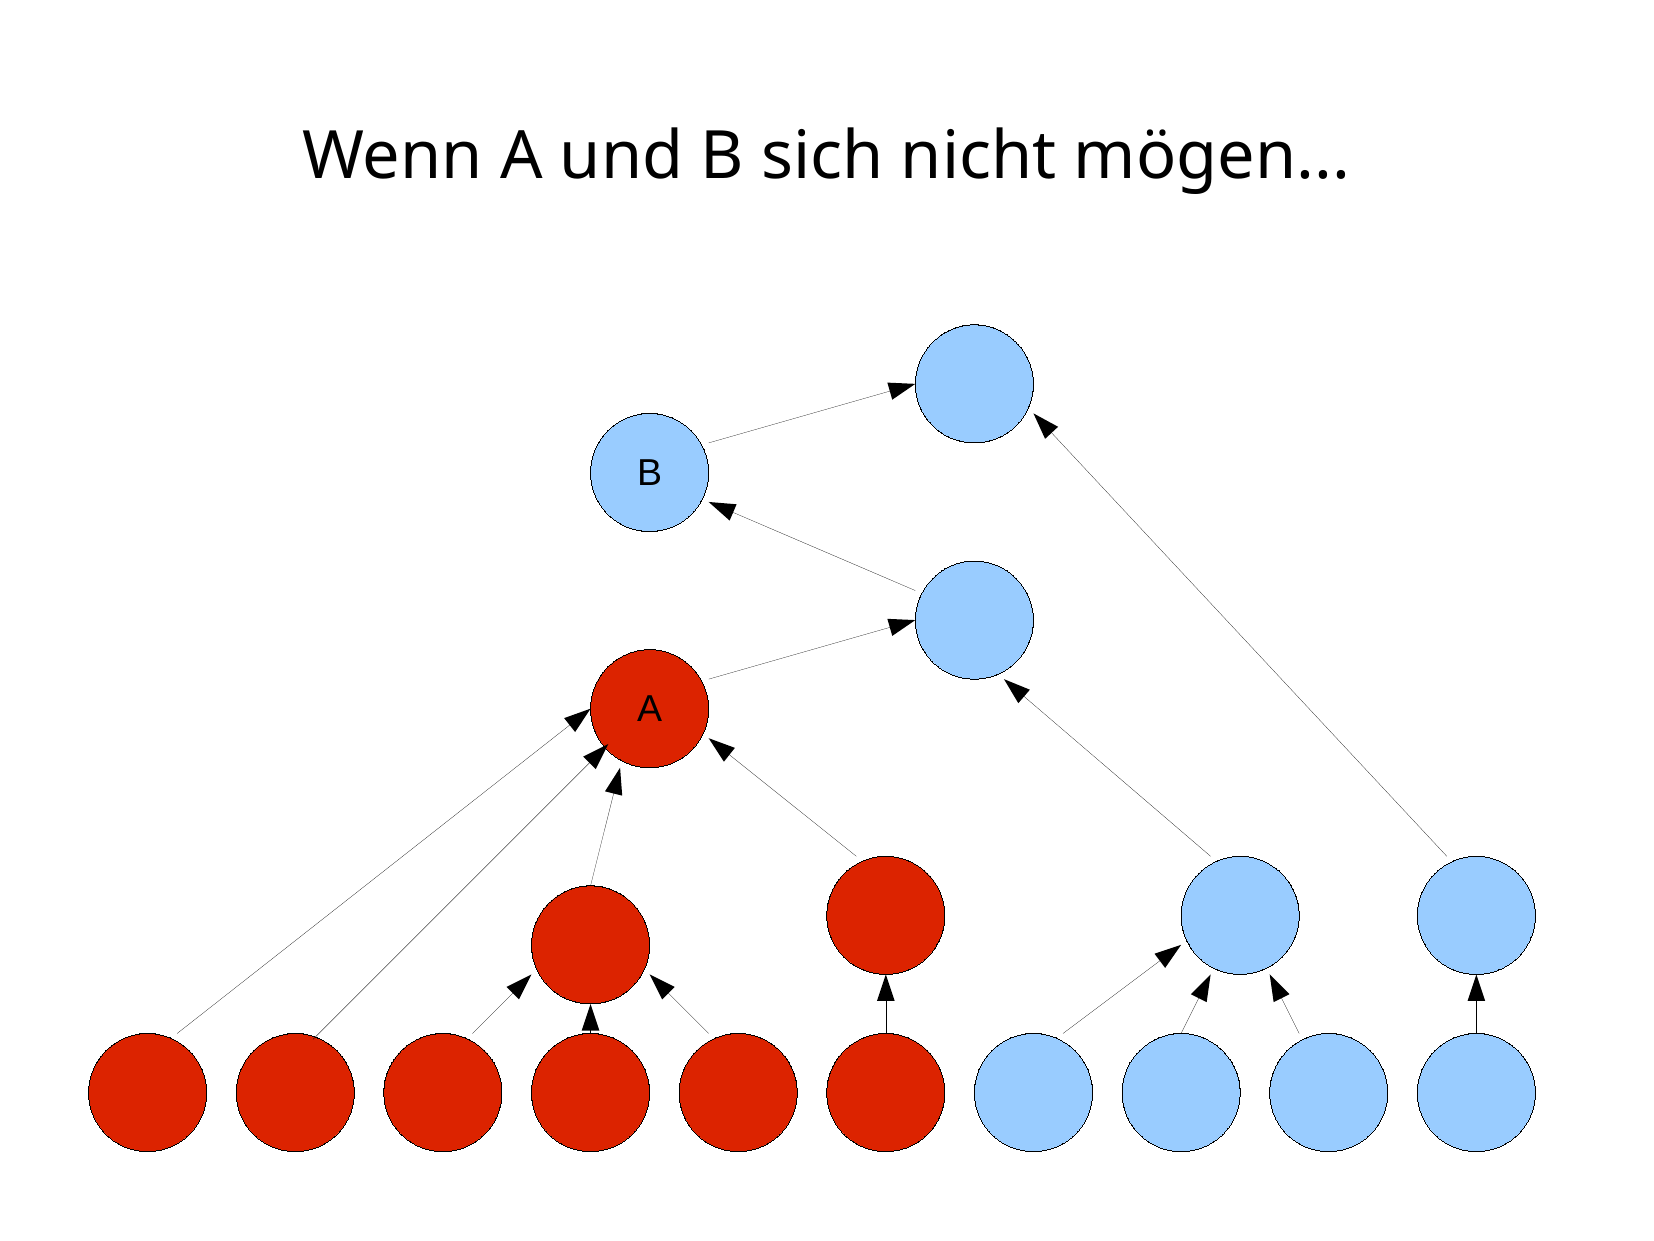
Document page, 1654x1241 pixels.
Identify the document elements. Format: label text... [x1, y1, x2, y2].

text_box [236, 1033, 355, 1152]
text_box [1181, 856, 1300, 975]
title Wenn A und B sich nicht mögen... [82, 56, 1571, 250]
text_box [1417, 1033, 1536, 1152]
text_box B [590, 413, 709, 532]
text_box A [590, 649, 709, 768]
text_box [88, 1033, 207, 1152]
text_box [679, 1033, 798, 1152]
text_box [1122, 1033, 1241, 1152]
text_box [915, 561, 1034, 680]
text_box [1417, 856, 1536, 975]
text_box [383, 1033, 502, 1152]
text_box [531, 1033, 650, 1152]
text_box [826, 856, 945, 975]
text_box [826, 1033, 945, 1152]
text_box [974, 1033, 1093, 1152]
text_box [1269, 1033, 1388, 1152]
text_box [915, 324, 1034, 443]
text_box [531, 885, 650, 1004]
